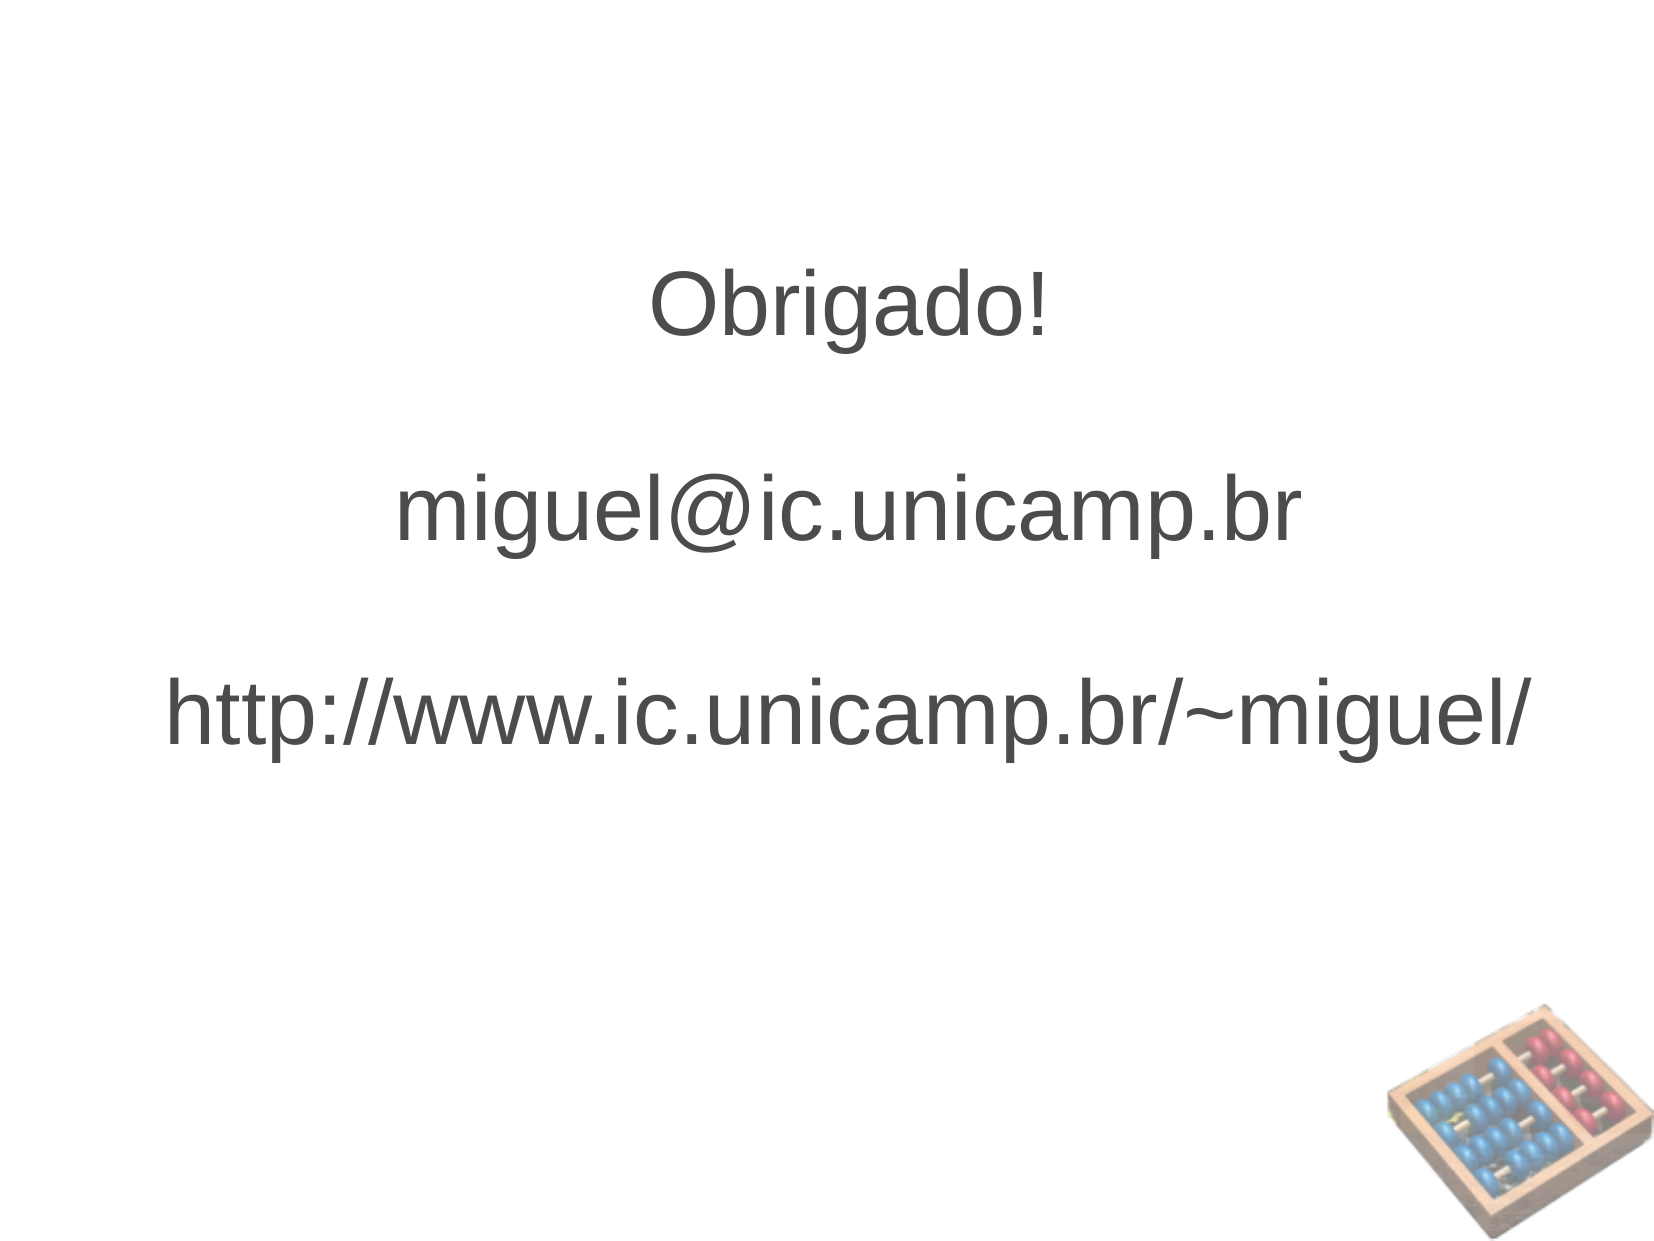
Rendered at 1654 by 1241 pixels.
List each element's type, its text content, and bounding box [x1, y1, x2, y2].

title Obrigado! miguel@ic.unicamp.br http://www.ic.unicamp.br/~miguel/ [86, 223, 1613, 793]
